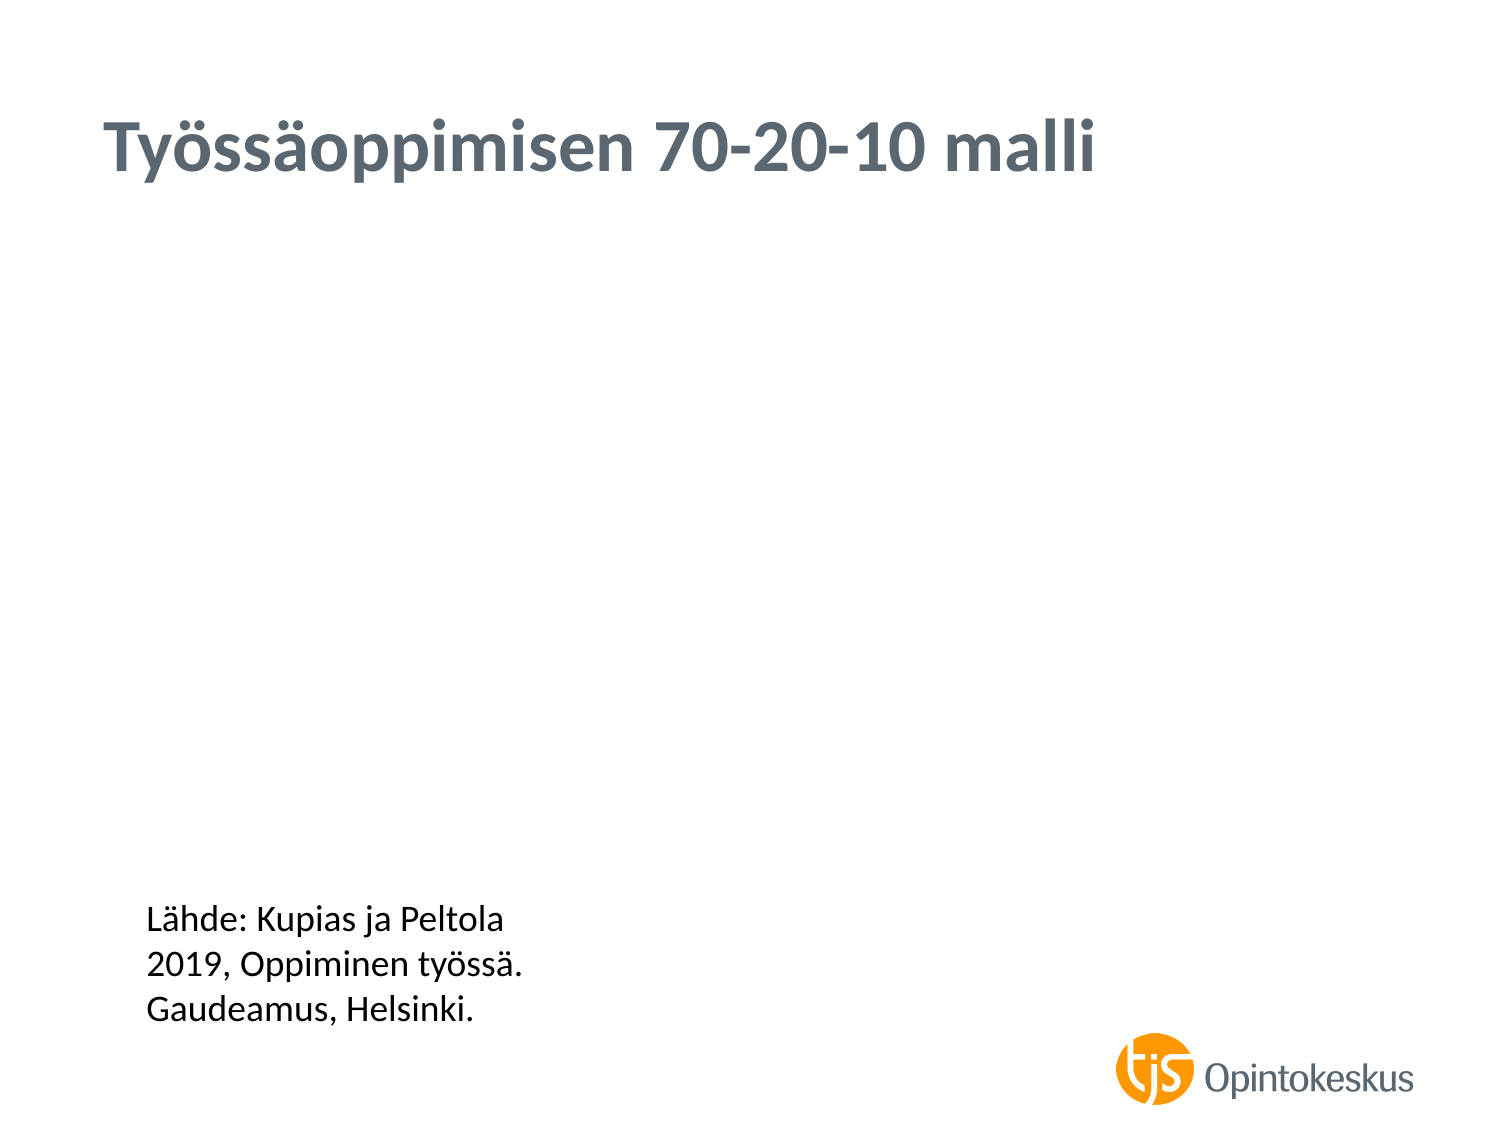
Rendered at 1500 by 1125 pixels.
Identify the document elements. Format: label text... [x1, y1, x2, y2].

title Työssäoppimisen 70-20-10 malli [88, 88, 1412, 266]
picture [88, 493, 1413, 1105]
text_box Lähde: Kupias ja Peltola 2019, Oppiminen työssä. Gaudeamus, Helsinki. [131, 886, 572, 1037]
